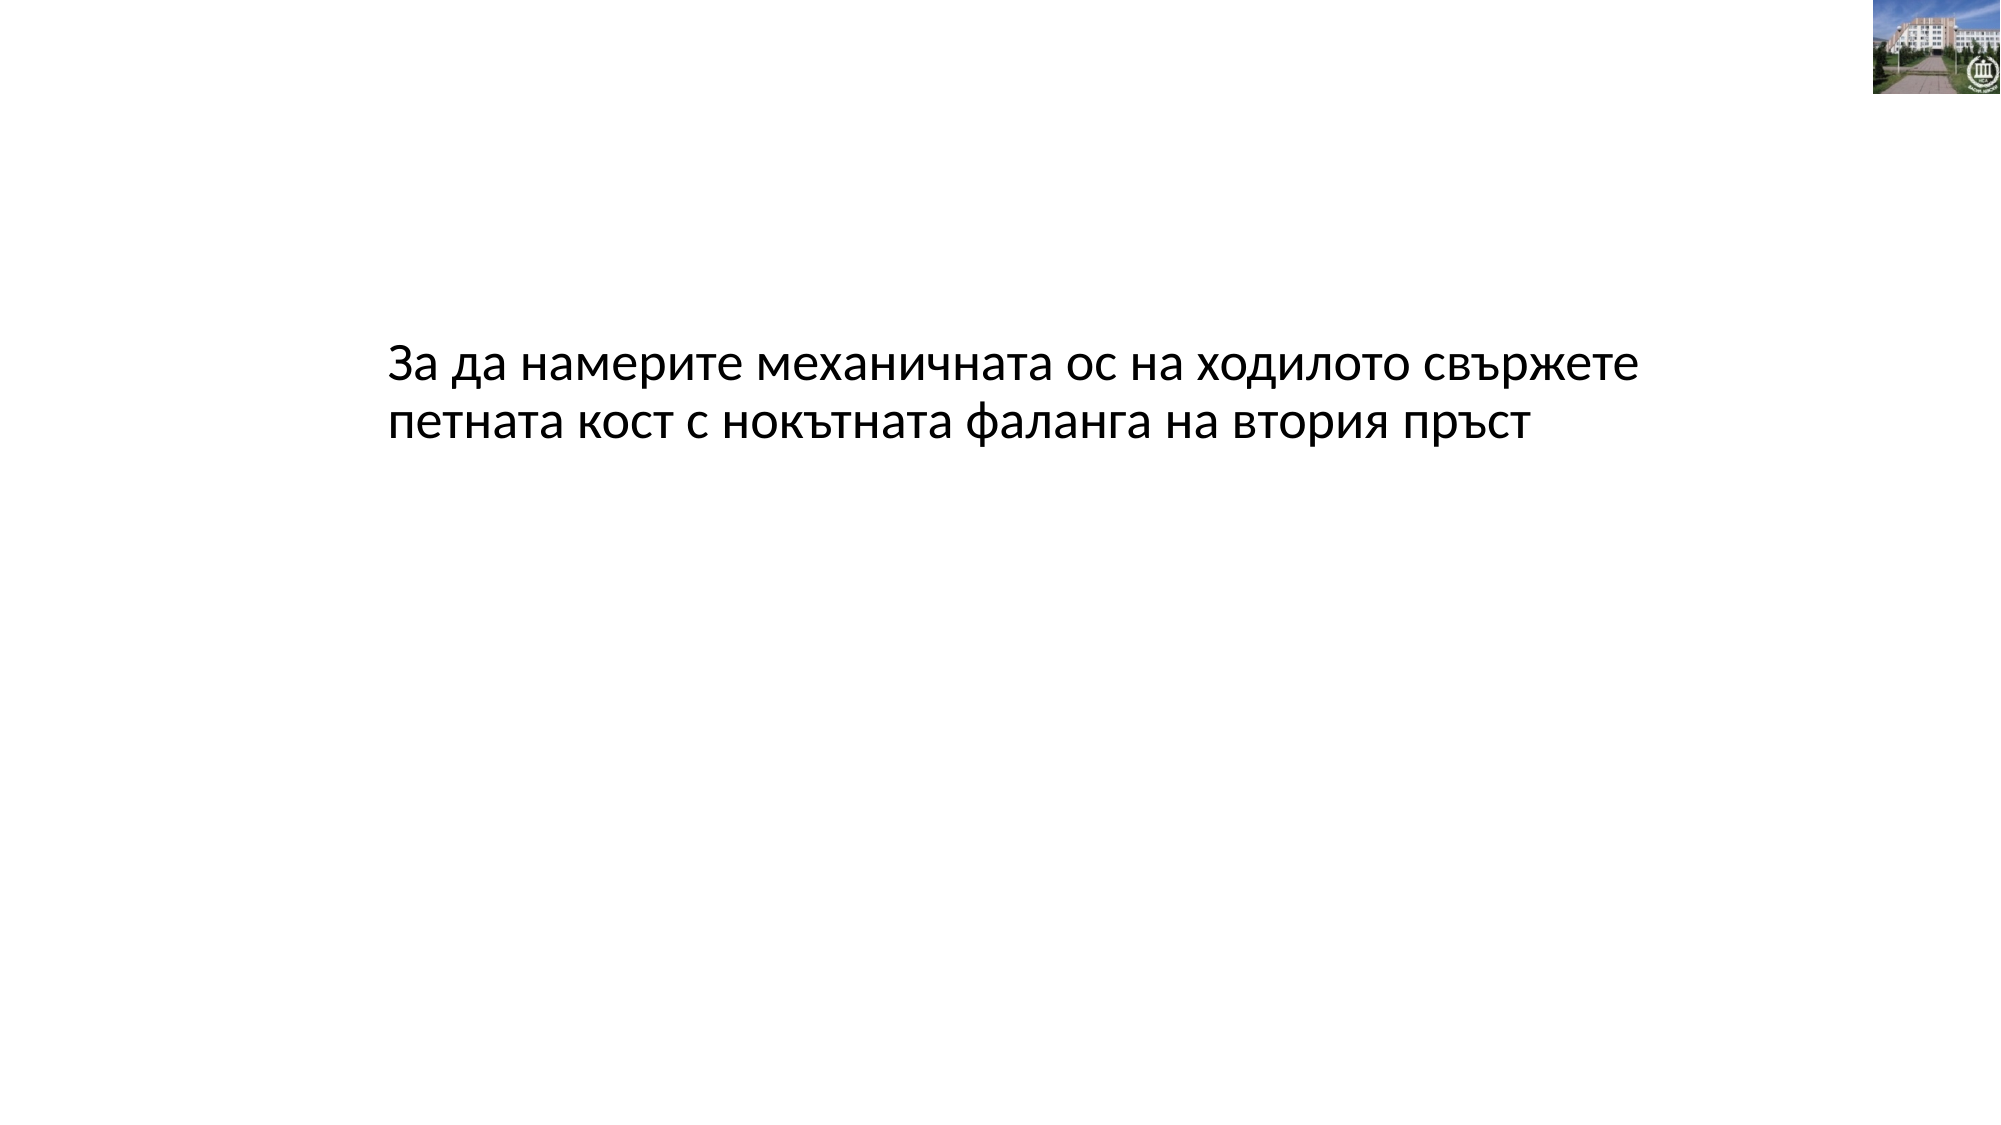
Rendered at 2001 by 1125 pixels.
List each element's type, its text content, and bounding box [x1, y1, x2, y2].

picture [1873, 0, 2000, 94]
list За да намерите механичната ос на ходилото свържете петната кост с нокътната фаланга на втория пръст [372, 325, 1669, 909]
